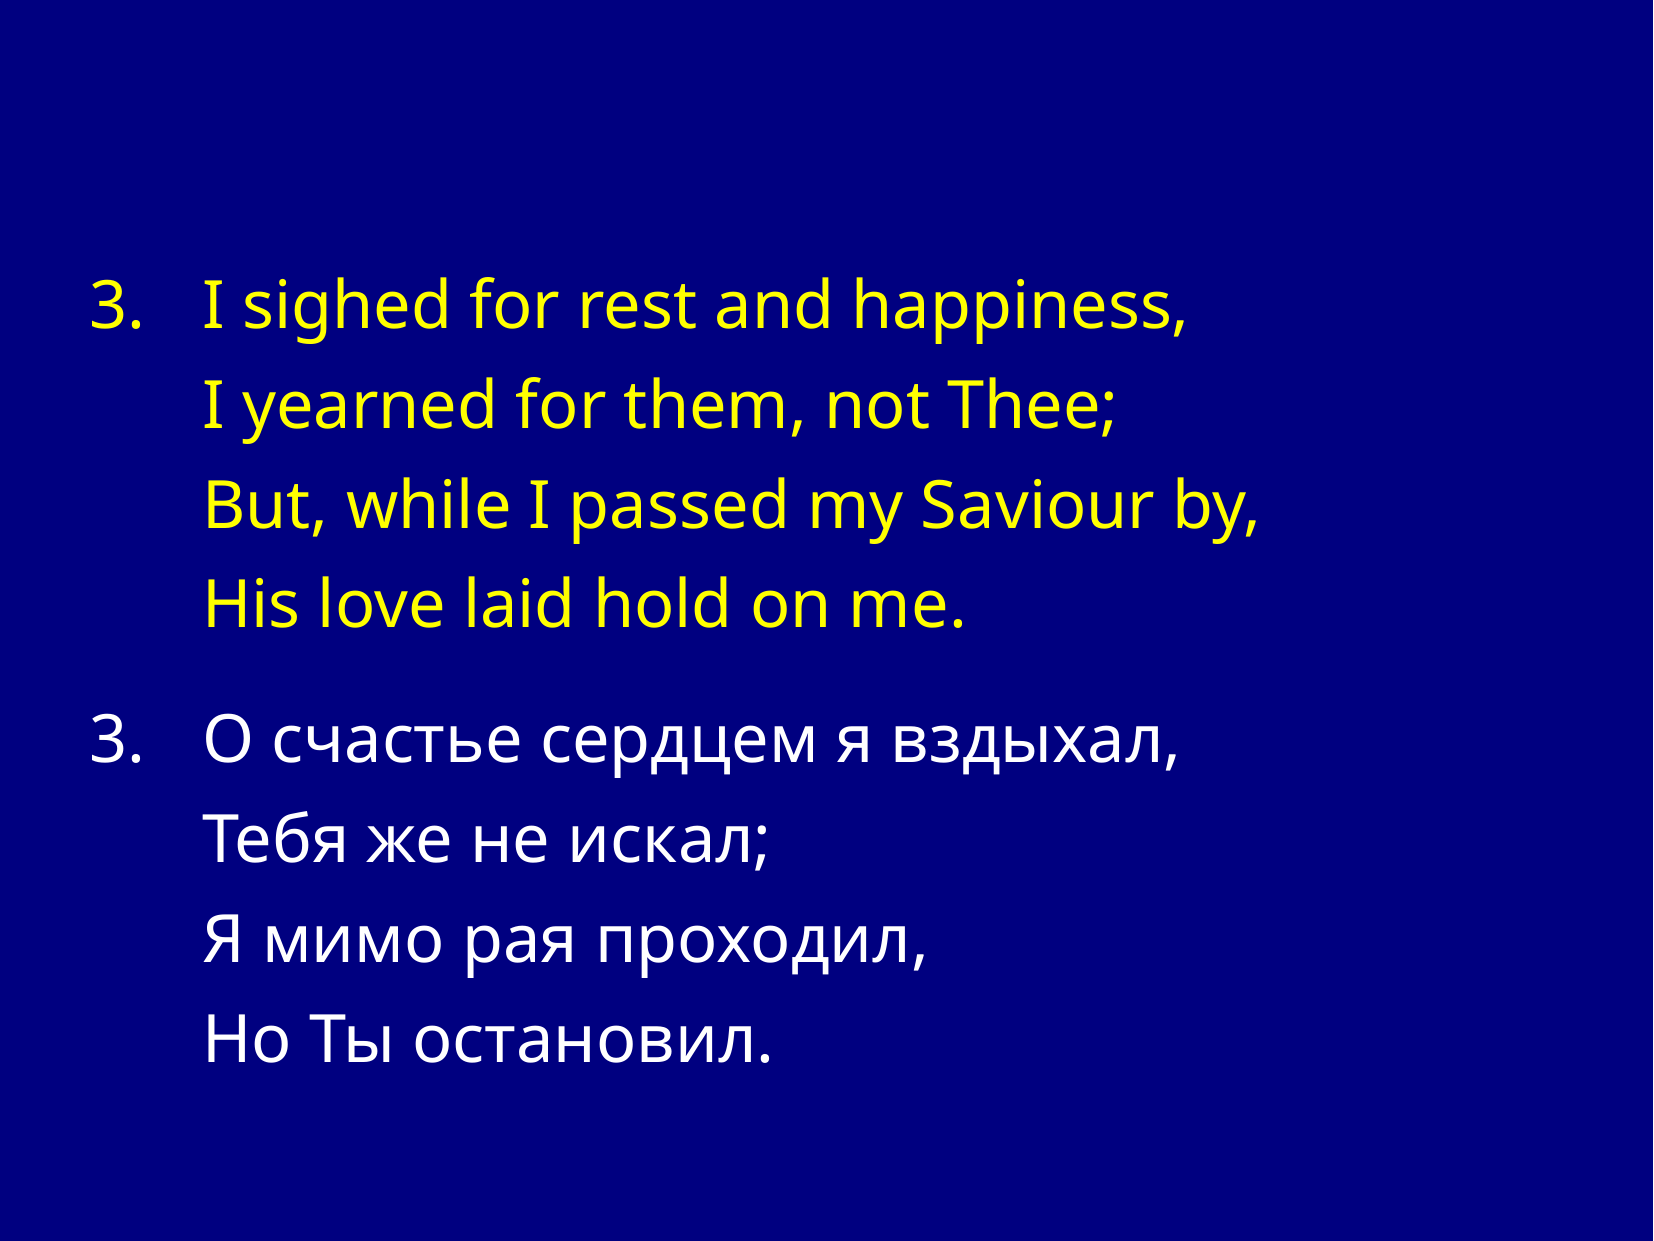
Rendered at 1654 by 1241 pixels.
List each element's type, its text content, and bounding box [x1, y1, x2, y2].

text_box 3. I sighed for rest and happiness, I yearned for them, not Thee; But, while I passed my Saviour by, His love laid hold on me. [75, 150, 1576, 638]
text_box 3. О счастье сердцем я вздыхал, Тебя же не искал; Я мимо рая проходил, Но Ты остановил. [75, 675, 1576, 1163]
